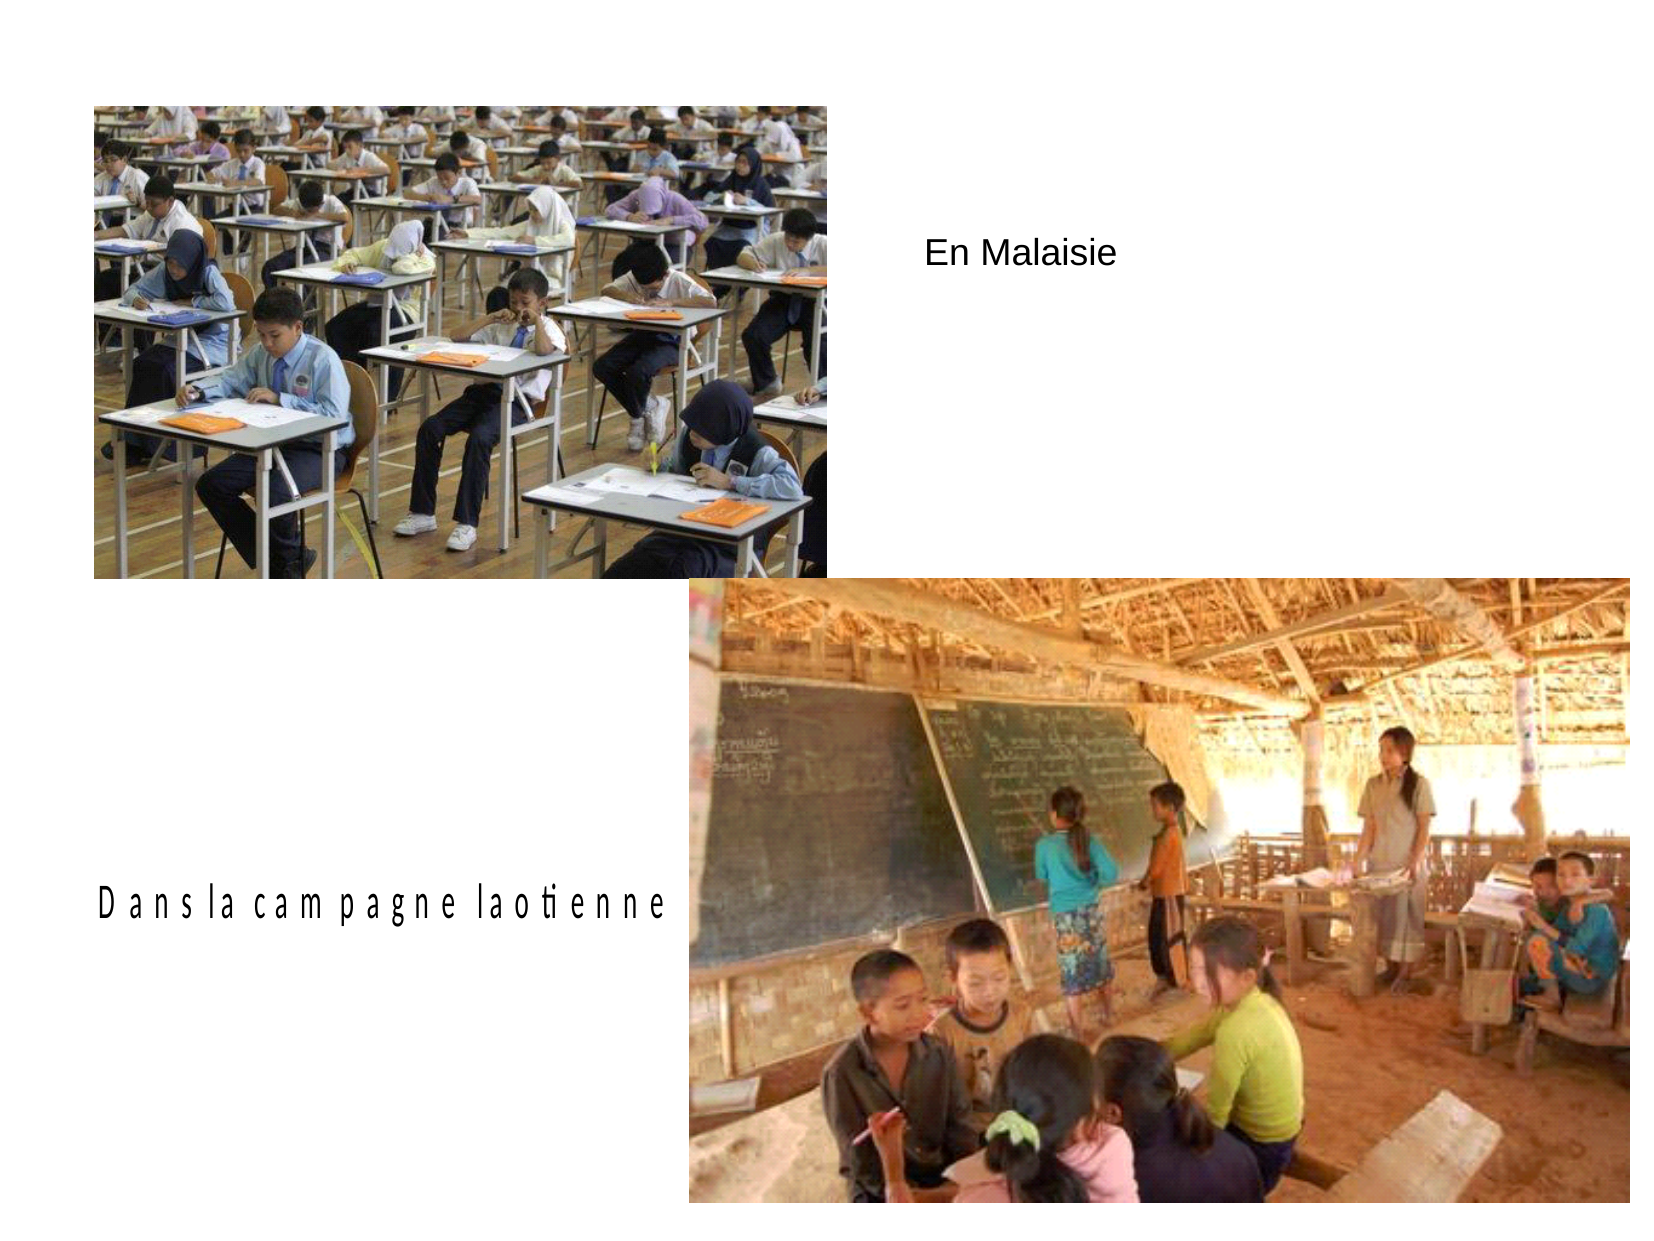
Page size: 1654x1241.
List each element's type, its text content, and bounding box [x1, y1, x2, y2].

picture [66, 106, 1630, 1204]
text_box En Malaisie [909, 224, 1133, 282]
